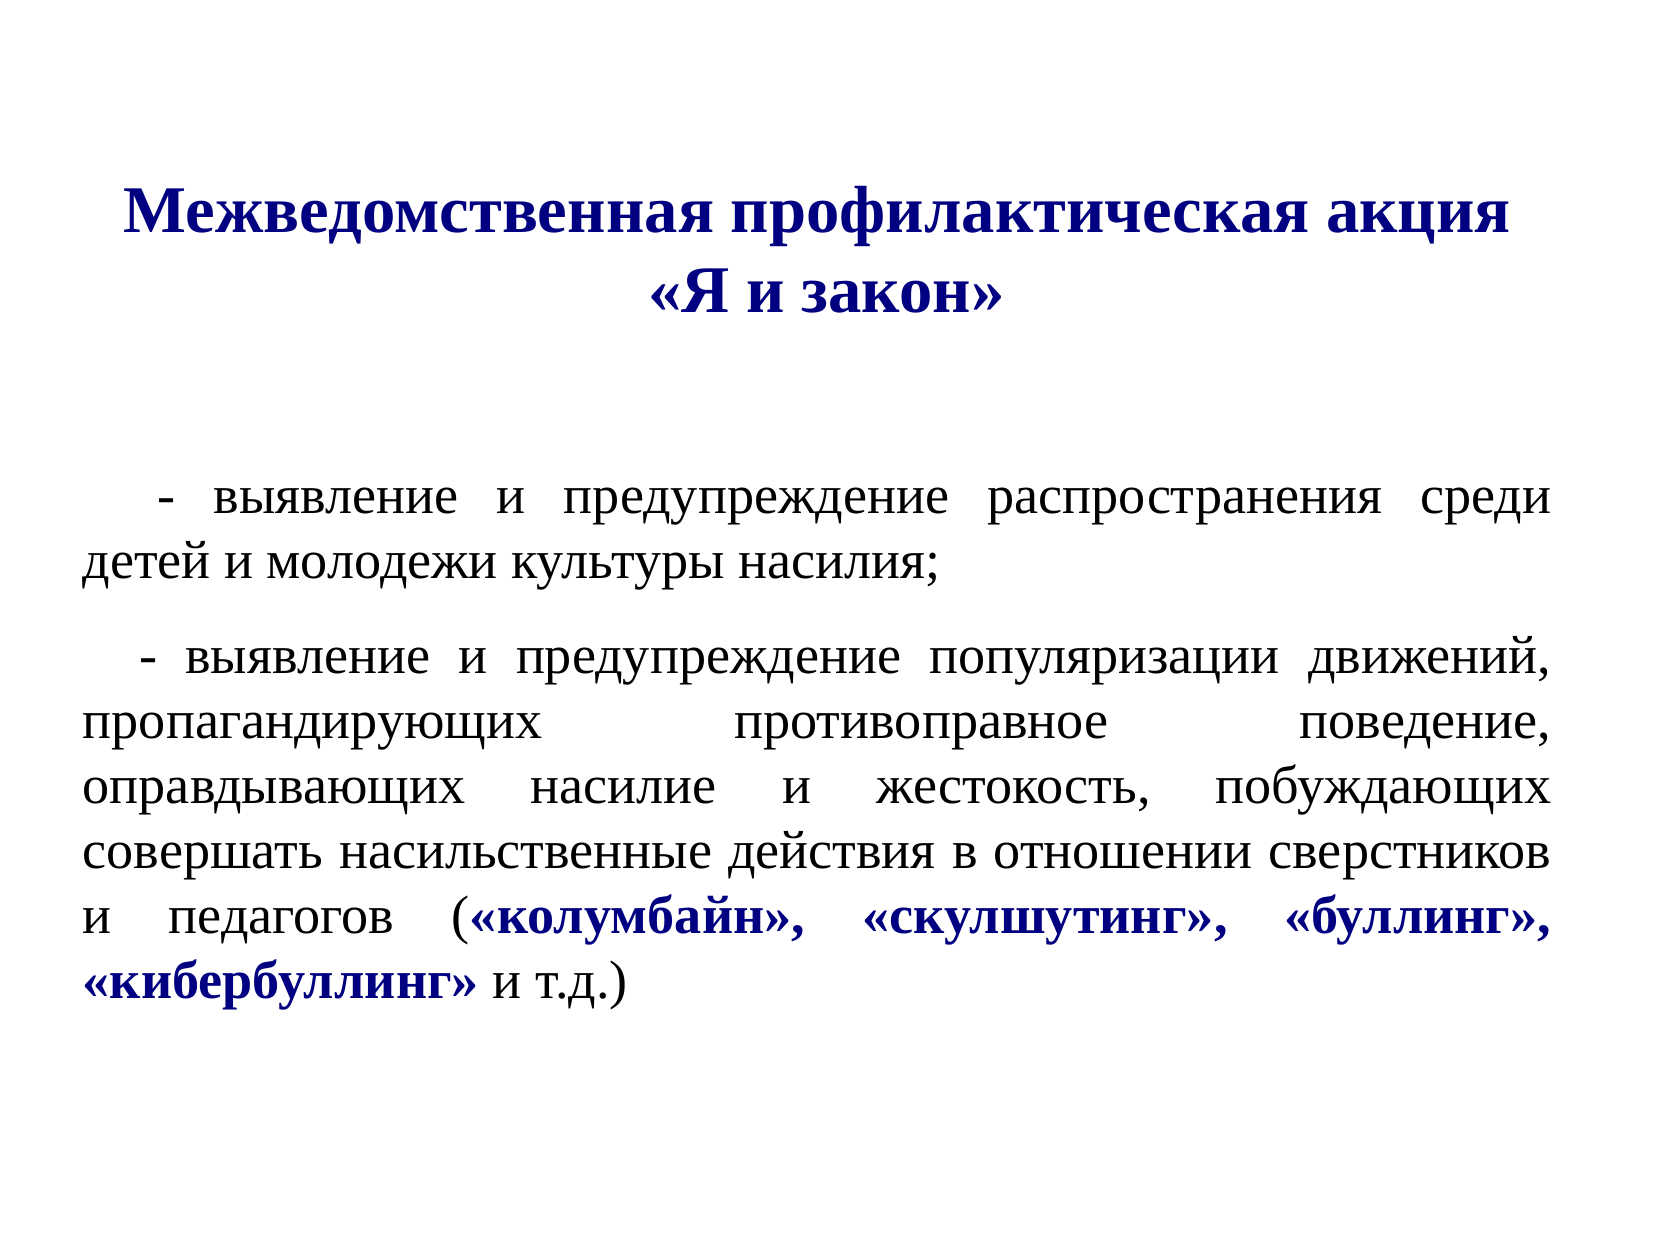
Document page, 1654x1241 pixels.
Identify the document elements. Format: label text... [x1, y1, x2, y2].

title Межведомственная профилактическая акция «Я и закон» [82, 5, 1571, 290]
list - выявление и предупреждение распространения среди детей и молодежи культуры насилия; - выявление и предупреждение популяризации движений, пропагандирующих противоправное поведение, оправдывающих насилие и жестокость, побуждающих совершать насильственные действия в отношении сверстников и педагогов («колумбайн», «скулшутинг», «буллинг», «кибербуллинг» и т.д.) [82, 290, 1571, 1010]
